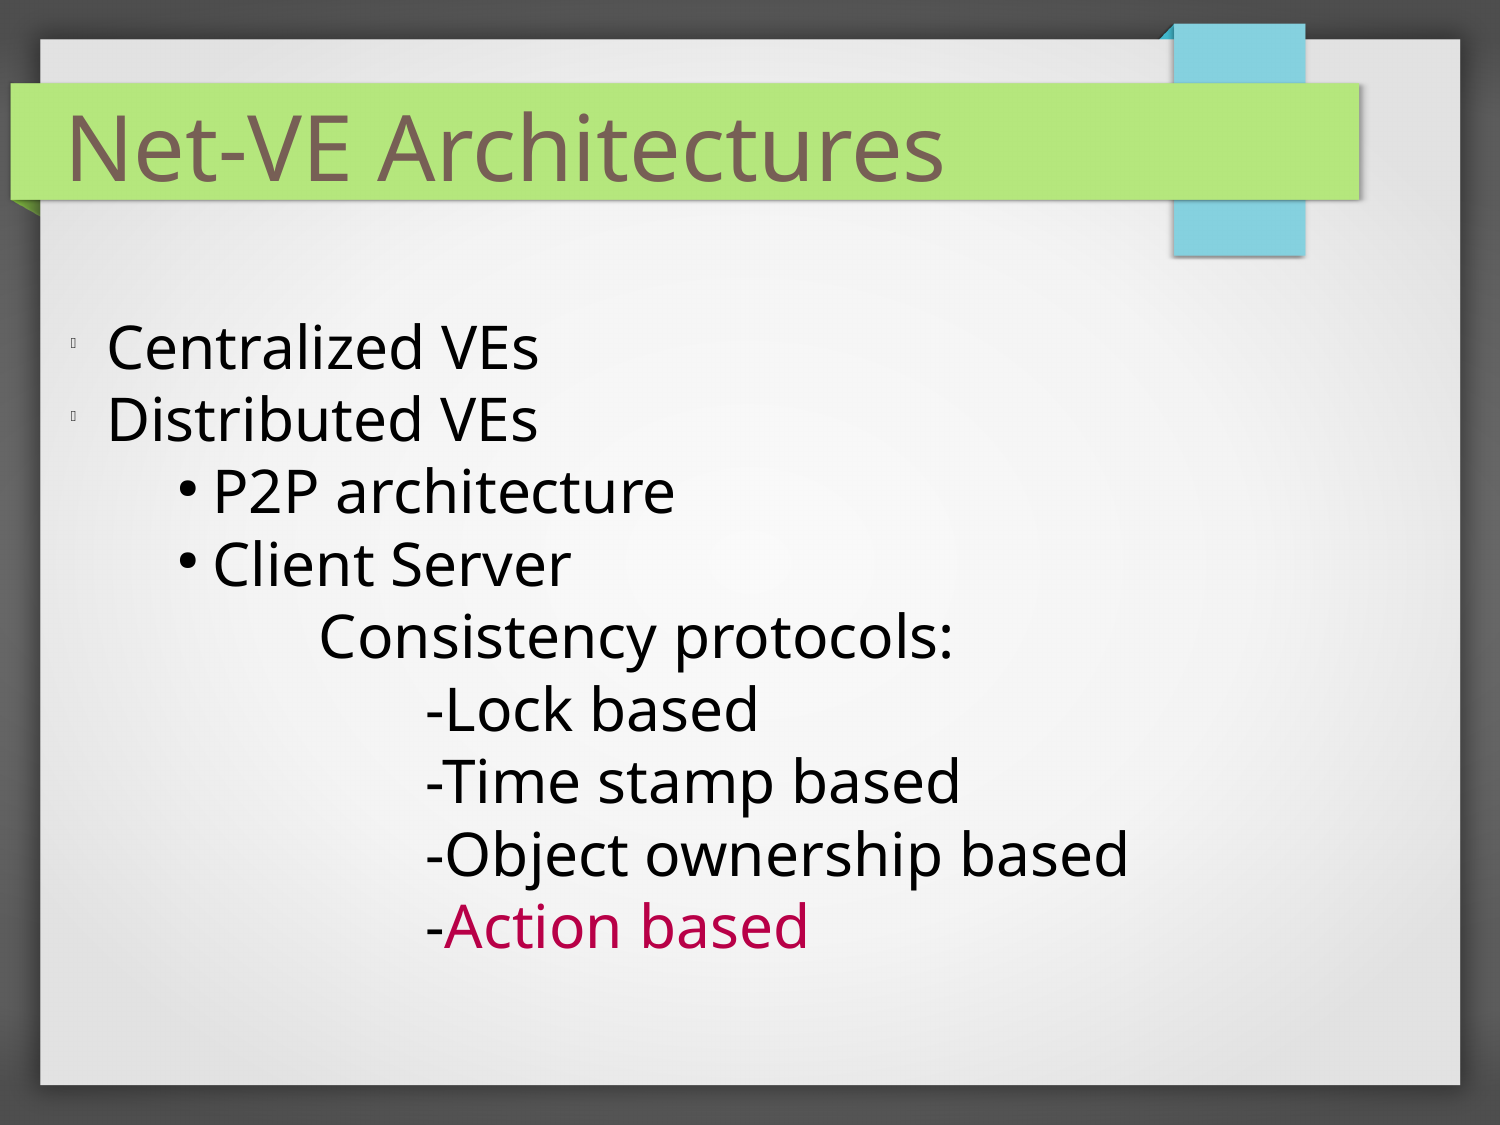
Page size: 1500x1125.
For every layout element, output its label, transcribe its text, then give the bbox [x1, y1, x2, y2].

text_box Centralized VEs Distributed VEs P2P architecture Client Server Consistency protocols: -Lock based -Time stamp based -Object ownership based -Action based [70, 295, 1421, 1047]
text_box Net-VE Architectures [64, 91, 1115, 199]
picture [0, 0, 1500, 1125]
